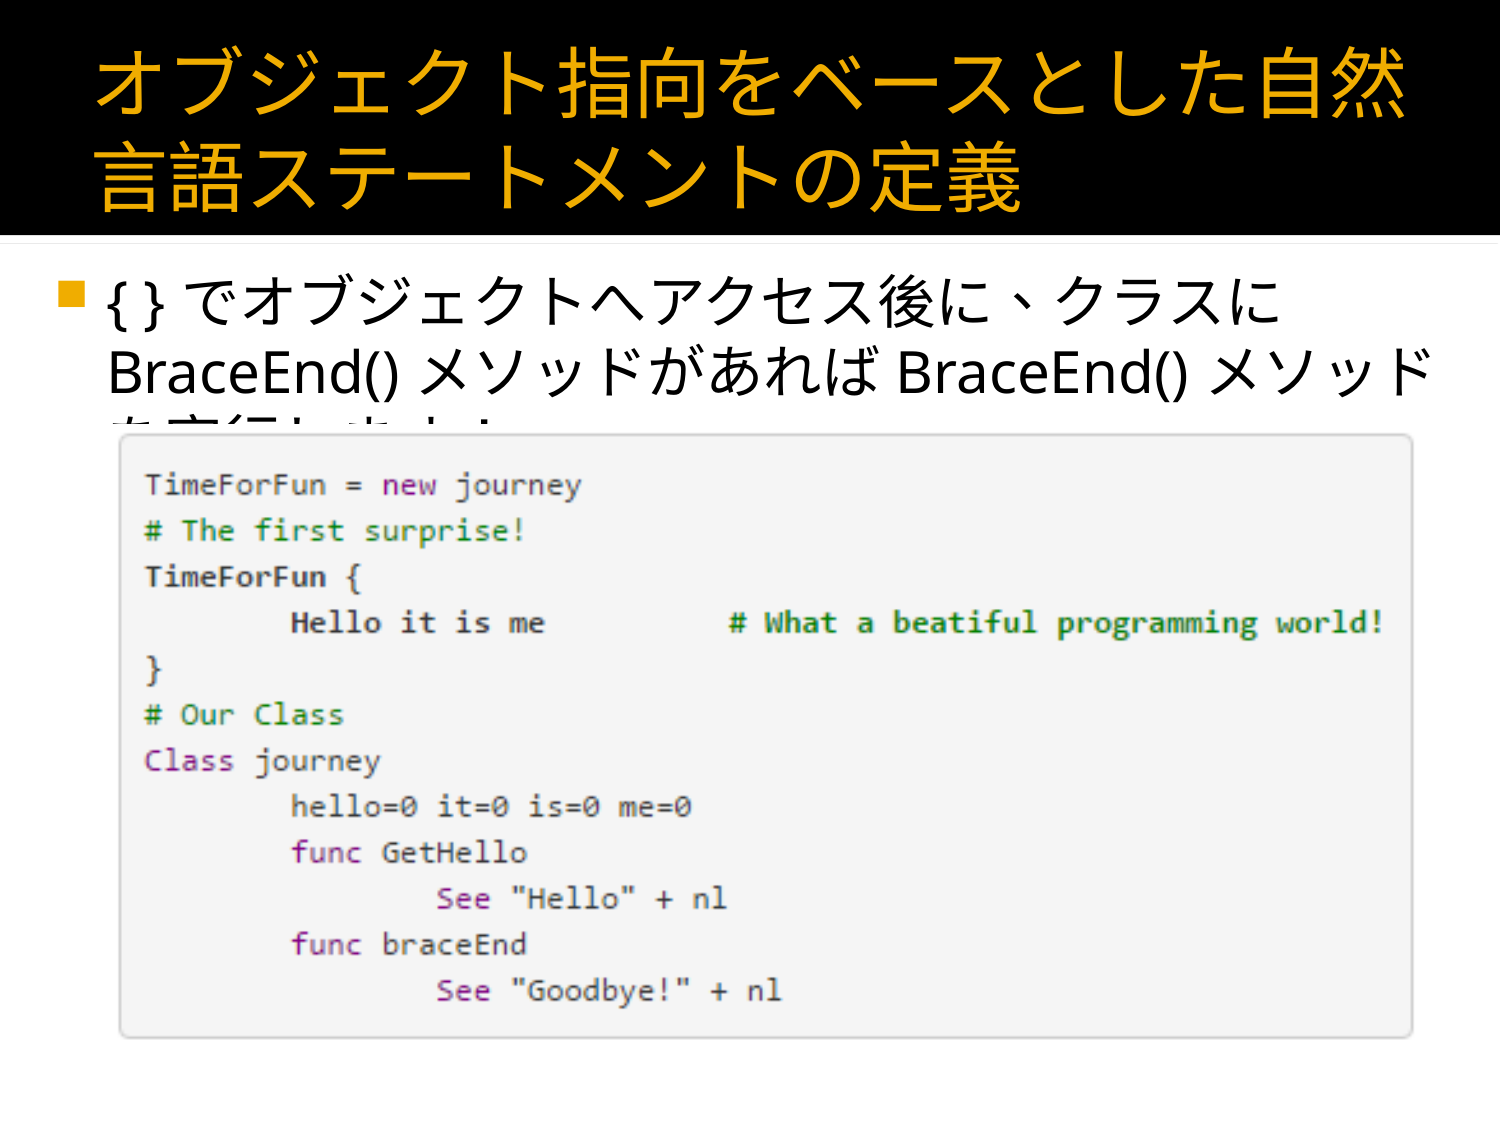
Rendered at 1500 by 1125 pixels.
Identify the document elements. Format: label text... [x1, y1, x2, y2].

list { } でオブジェクトへアクセス後に、クラスに BraceEnd() メソッドがあれば BraceEnd() メソッドを実行します！ [24, 249, 1463, 1050]
picture [99, 424, 1427, 1050]
title オブジェクト指向をベースとした自然言語ステートメントの定義 [75, 25, 1425, 231]
